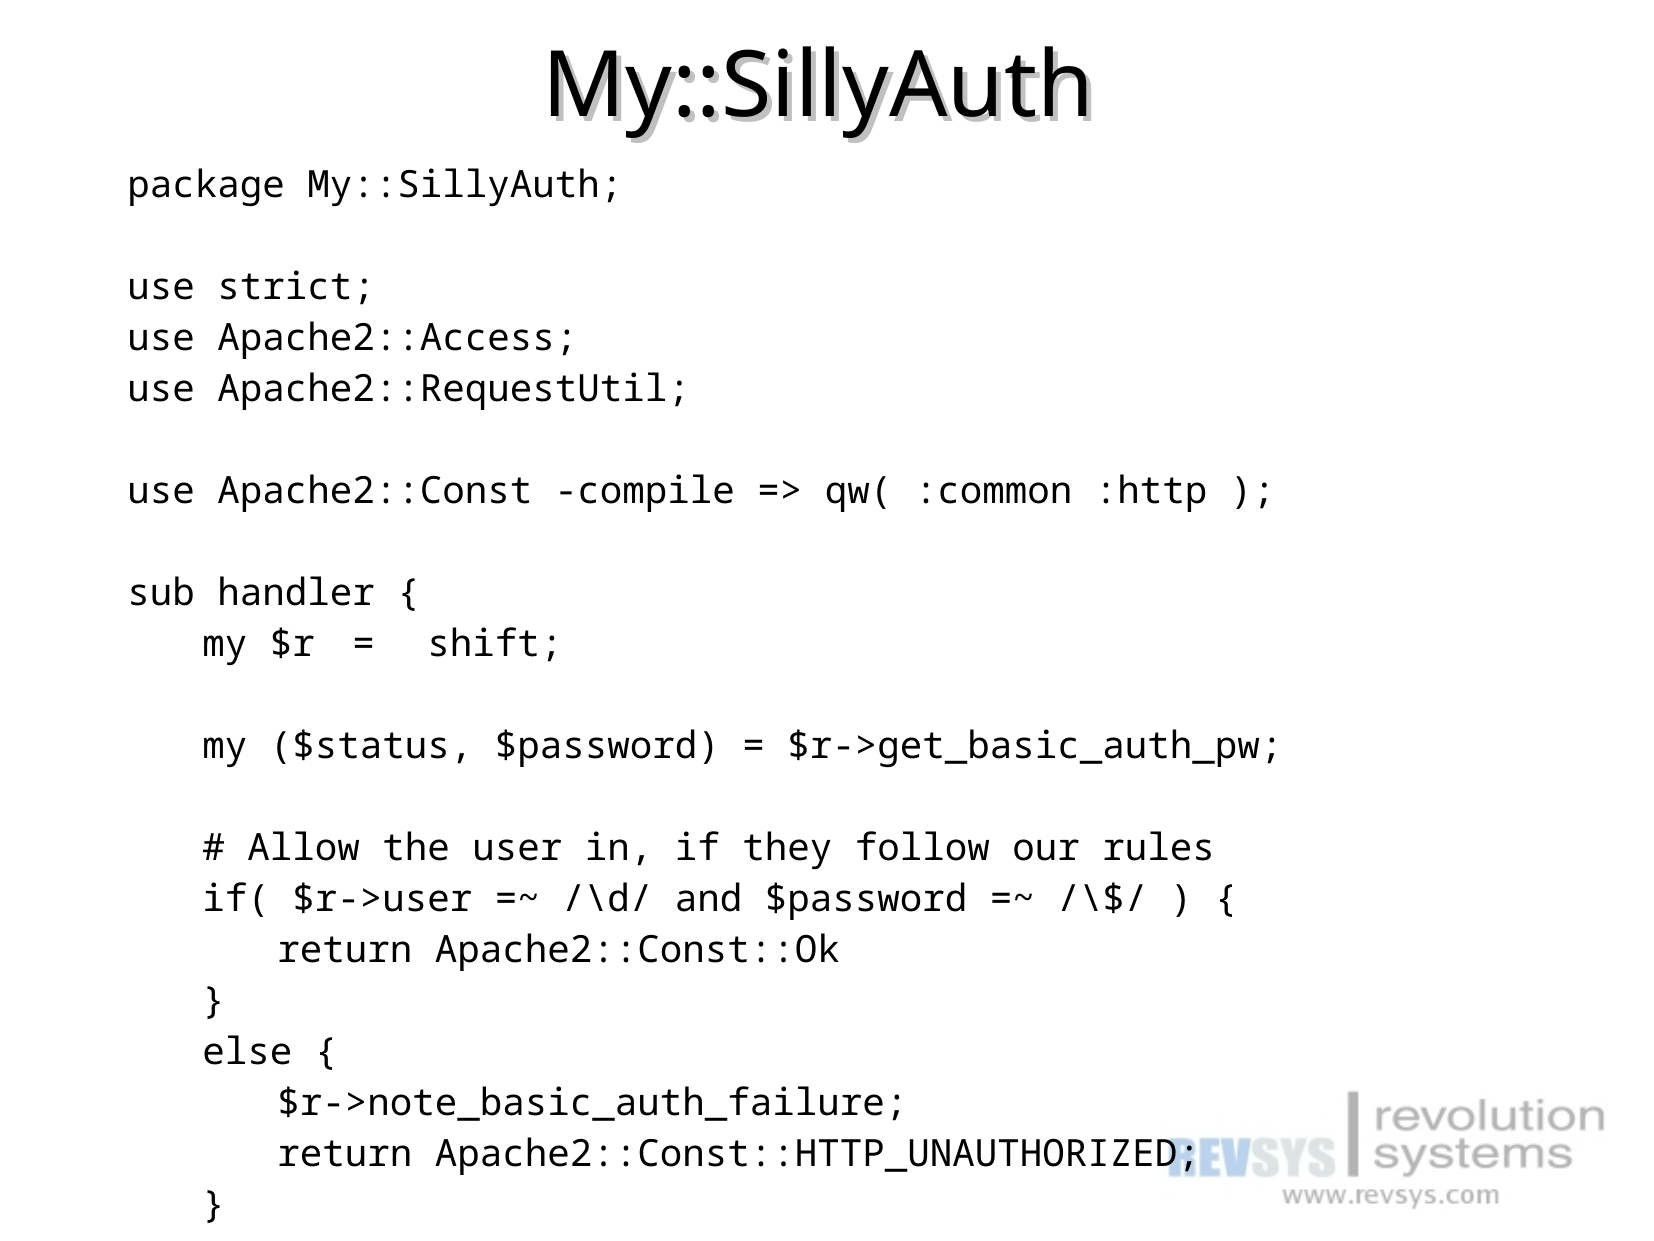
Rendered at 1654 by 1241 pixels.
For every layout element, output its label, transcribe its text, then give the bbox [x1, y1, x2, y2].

title My::SillyAuth [75, 11, 1563, 151]
picture [1538, 1087, 1613, 1211]
text_box package My::SillyAuth; use strict; use Apache2::Access; use Apache2::RequestUtil; use Apache2::Const -compile => qw( :common :http ); sub handler { my $r = shift; my ($status, $password) = $r->get_basic_auth_pw; # Allow the user in, if they follow our rules if( $r->user =~ /\d/ and $password =~ /\$/ ) { return Apache2::Const::Ok } else { $r->note_basic_auth_failure; return Apache2::Const::HTTP_UNAUTHORIZED; } 1; [112, 150, 1538, 1241]
